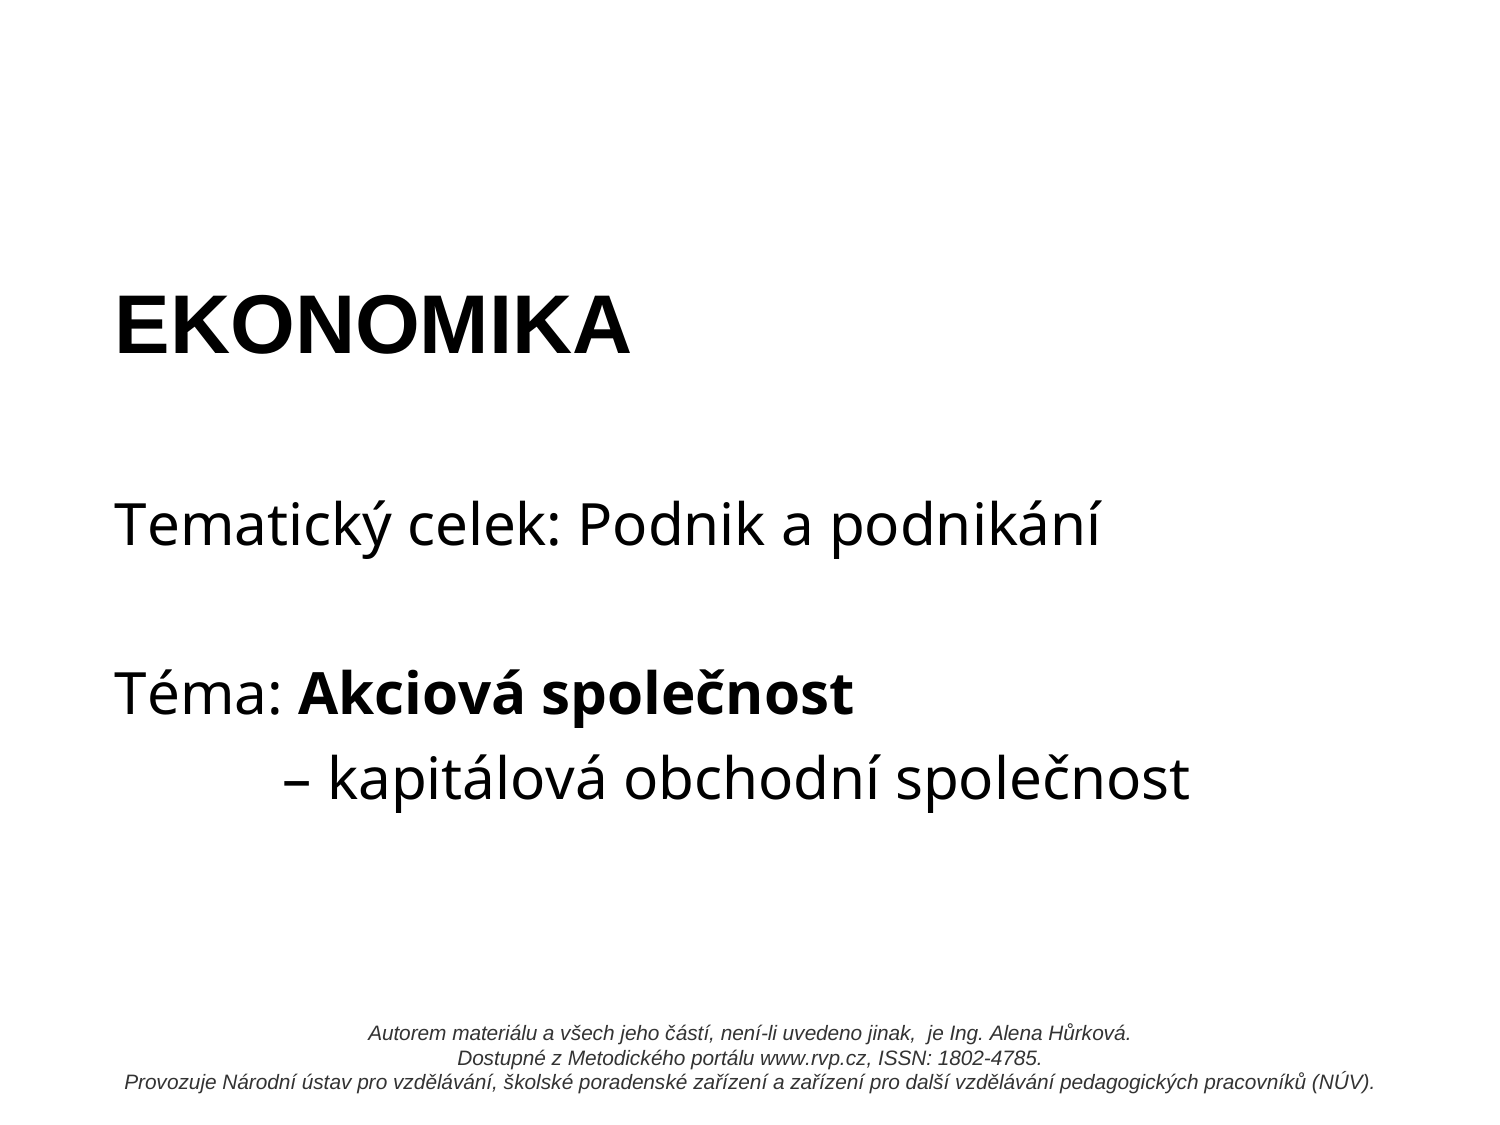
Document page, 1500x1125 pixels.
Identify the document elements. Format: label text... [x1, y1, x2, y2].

text_box EKONOMIKA [100, 137, 1399, 379]
text_box Autorem materiálu a všech jeho částí, není-li uvedeno jinak, je Ing. Alena Hůrková. Dostupné z Metodického portálu www.rvp.cz, ISSN: 1802-4785. Provozuje Národní ústav pro vzdělávání, školské poradenské zařízení a zařízení pro další vzdělávání pedagogických pracovníků (NÚV). [0, 1011, 1500, 1102]
text_box Tematický celek: Podnik a podnikání Téma: Akciová společnost – kapitálová obchodní společnost [100, 479, 1400, 1011]
